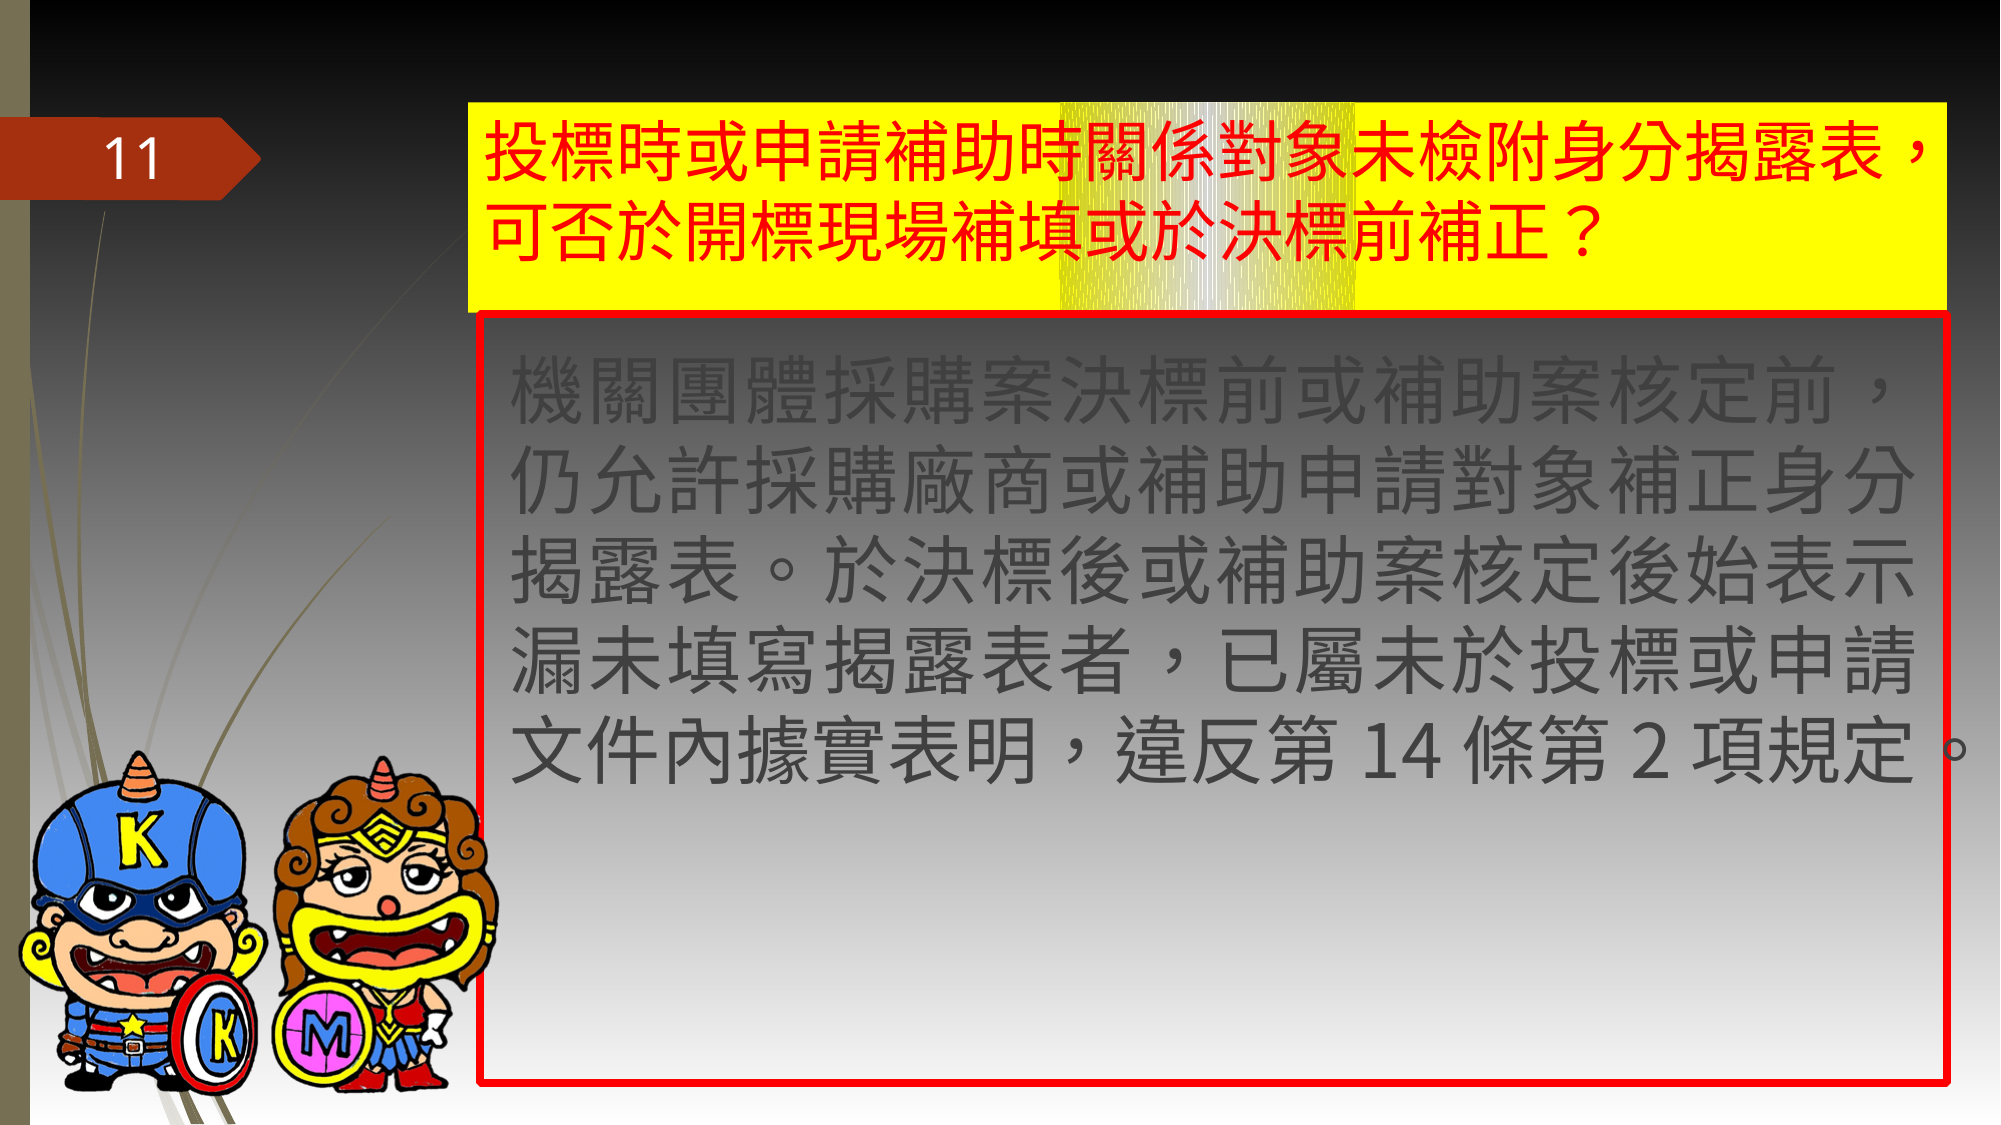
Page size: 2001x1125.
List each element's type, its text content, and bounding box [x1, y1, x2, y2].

text_box 11 [86, 114, 199, 199]
title 投標時或申請補助時關係對象未檢附身分揭露表，可否於開標現場補填或於決標前補正？ [468, 102, 1947, 313]
list 機關團體採購案決標前或補助案核定前，仍允許採購廠商或補助申請對象補正身分揭露表。於決標後或補助案核定後始表示漏未填寫揭露表者，已屬未於投標或申請文件內據實表明，違反第14條第2項規定。 [480, 313, 1947, 1084]
picture [0, 745, 510, 1101]
